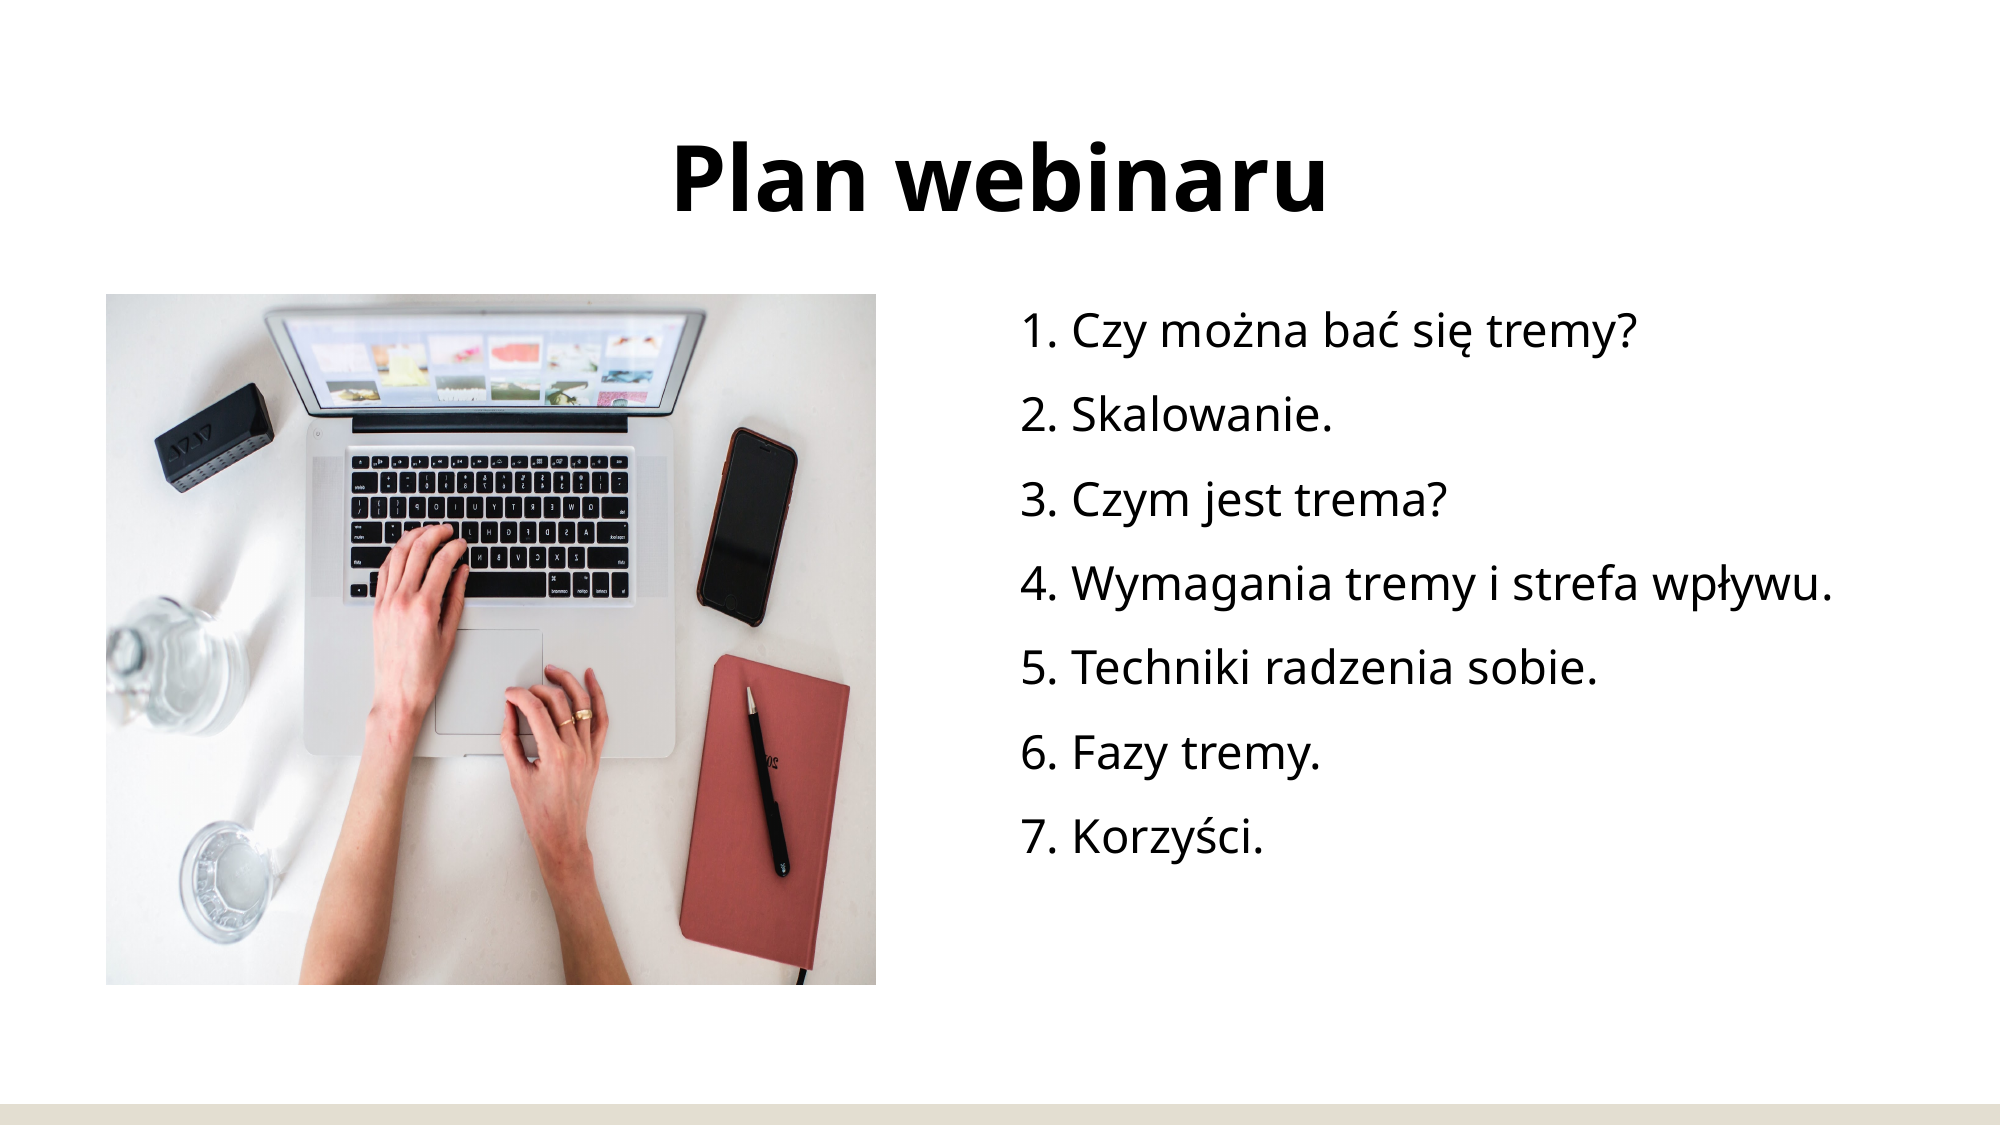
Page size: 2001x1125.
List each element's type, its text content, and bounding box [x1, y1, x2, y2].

picture [106, 294, 876, 985]
list 1. Czy można bać się tremy? 2. Skalowanie. 3. Czym jest trema? 4. Wymagania tremy i strefa wpływu. 5. Techniki radzenia sobie. 6. Fazy tremy. 7. Korzyści. [999, 286, 1932, 1021]
title Plan webinaru [68, 69, 1932, 251]
